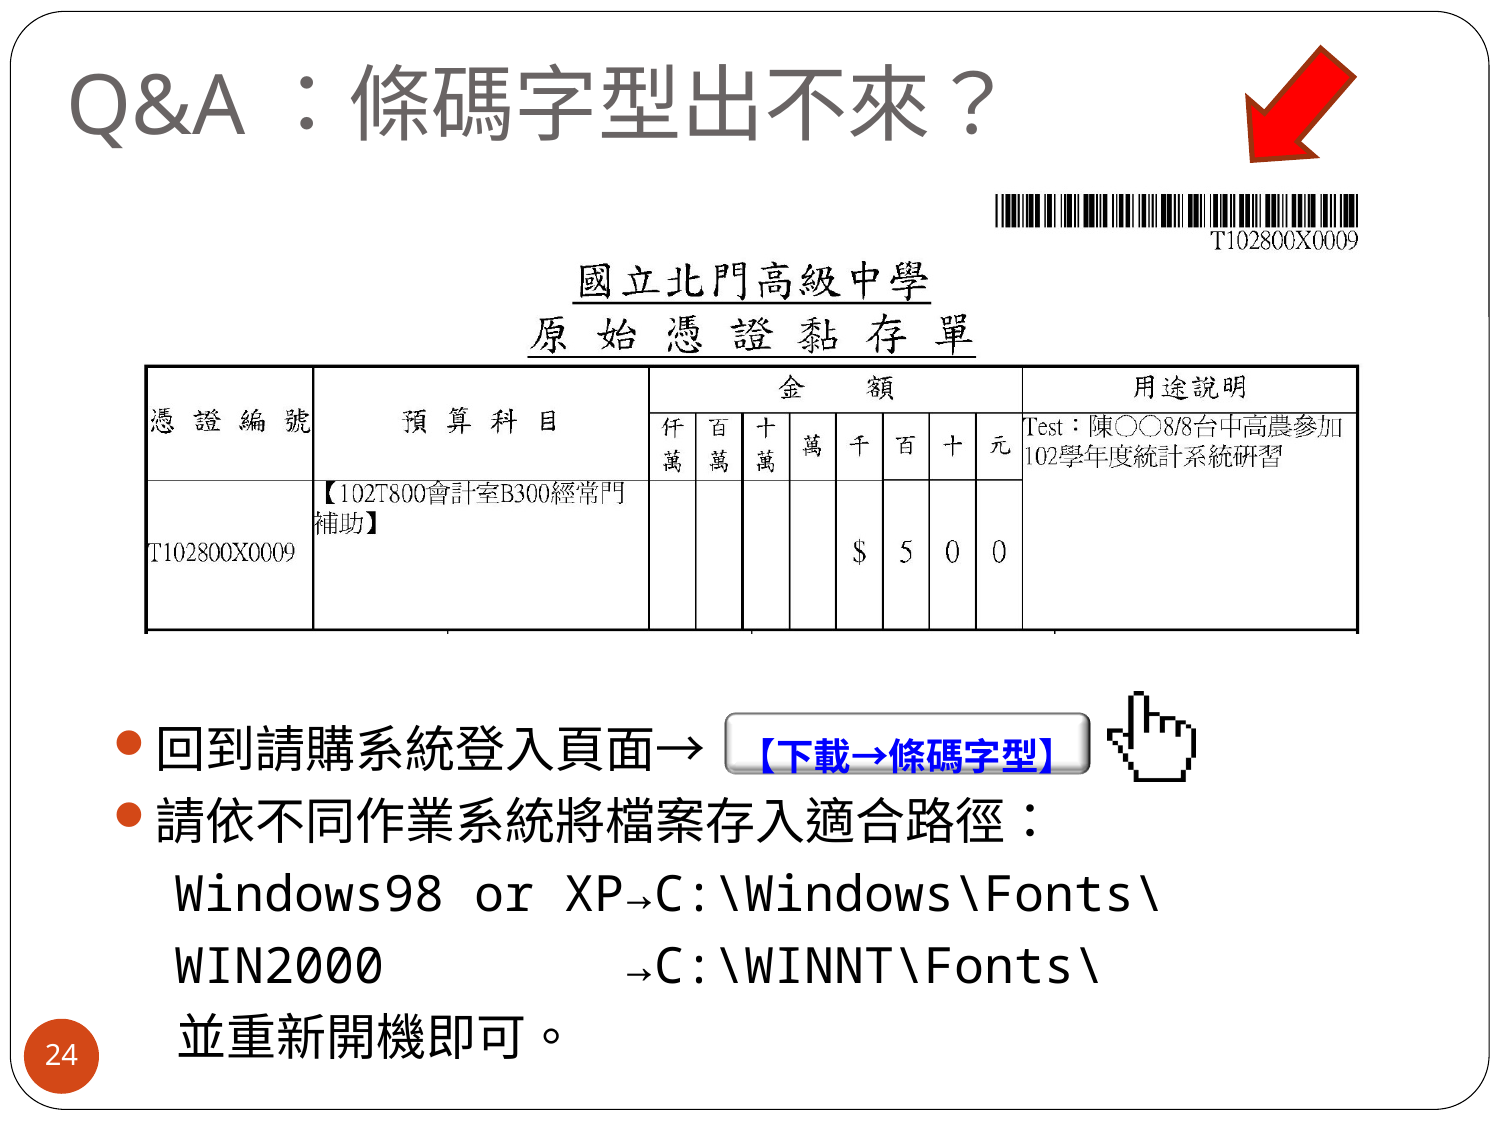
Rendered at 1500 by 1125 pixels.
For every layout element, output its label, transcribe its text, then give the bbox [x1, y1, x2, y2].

picture [1107, 691, 1196, 783]
text_box 回到請購系統登入頁面→ 請依不同作業系統將檔案存入適合路徑： Windows98 or XP→C:\Windows\Fonts\ WIN2000 →C:\WINNT\Fonts\ 並重新開機即可。 [105, 703, 1454, 1067]
picture [722, 710, 1092, 777]
text_box Q&A：條碼字型出不來？ [58, 35, 1149, 166]
picture [105, 164, 1407, 634]
text_box 【下載→條碼字型】 [729, 717, 1086, 770]
text_box [1248, 48, 1354, 161]
text_box 【下載→條碼字型】 [827, 750, 837, 768]
text_box [23, 1018, 99, 1094]
